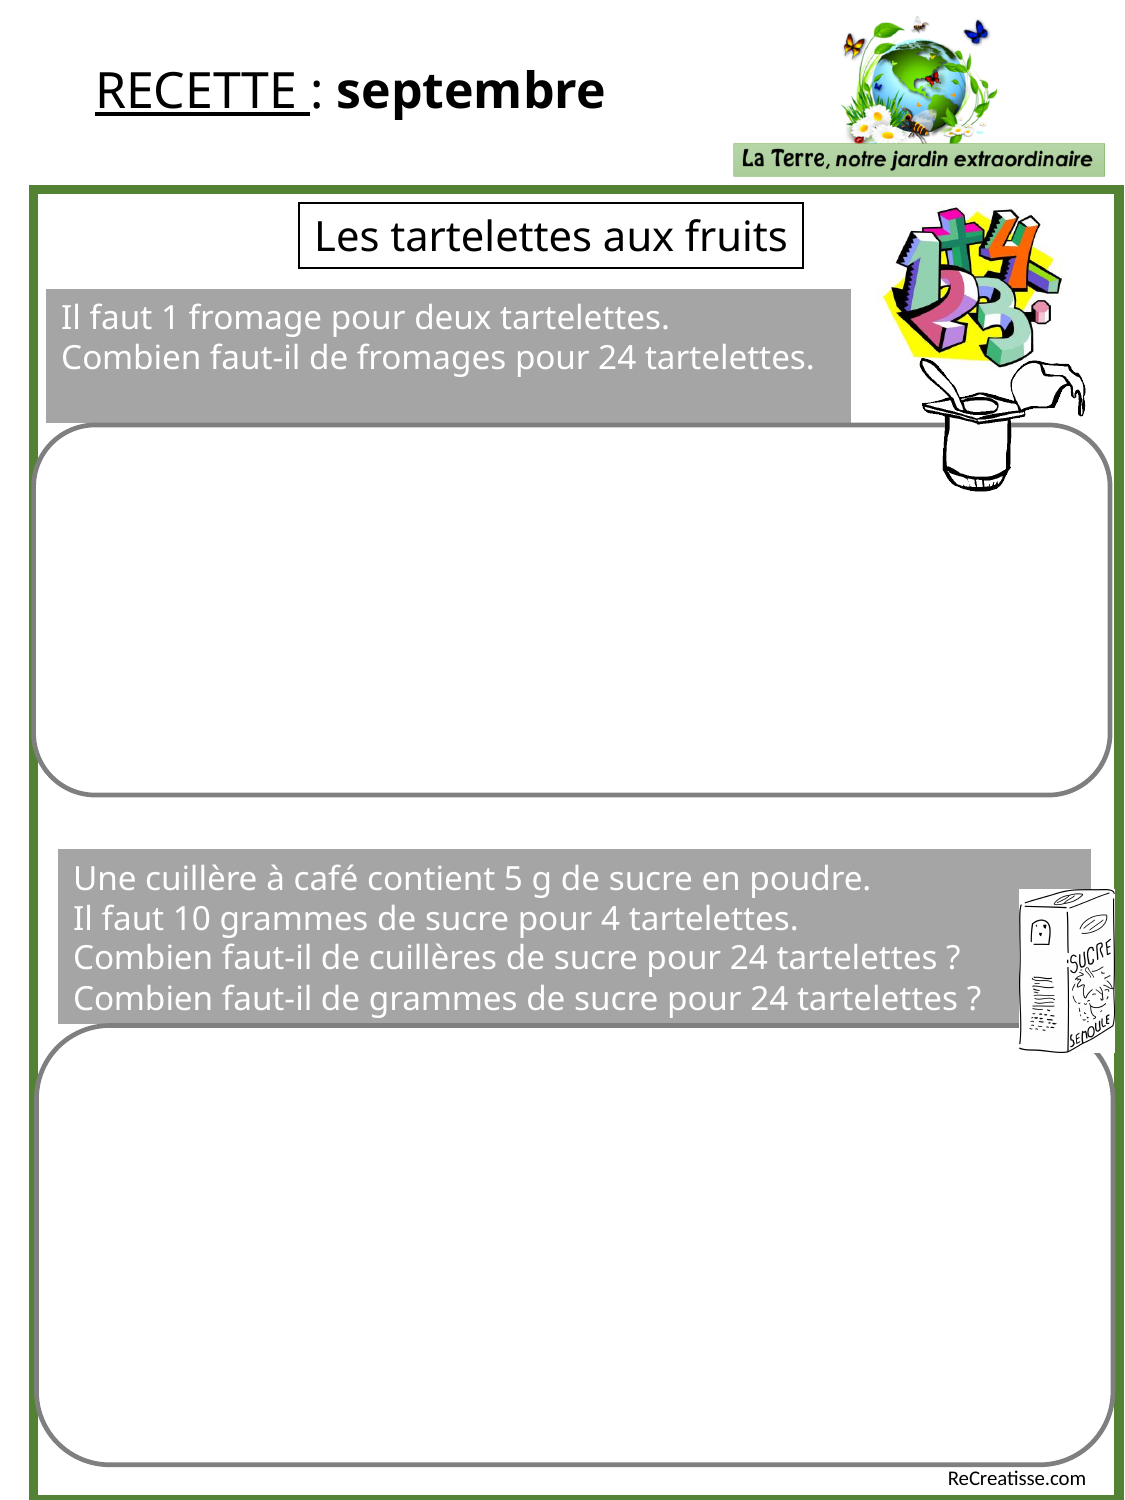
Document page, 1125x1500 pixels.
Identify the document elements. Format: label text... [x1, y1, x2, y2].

text_box [36, 1025, 1113, 1465]
text_box Il faut 1 fromage pour deux tartelettes. Combien faut-il de fromages pour 24 tartelettes. [46, 289, 851, 423]
text_box Une cuillère à café contient 5 g de sucre en poudre. Il faut 10 grammes de sucre pour 4 tartelettes. Combien faut-il de cuillères de sucre pour 24 tartelettes ? Combien faut-il de grammes de sucre pour 24 tartelettes ? [58, 849, 1091, 1024]
picture [863, 202, 1086, 492]
picture [1019, 889, 1115, 1053]
picture [729, 14, 1106, 184]
text_box RECETTE : septembre [80, 51, 621, 126]
text_box ReCreatisse.com [933, 1457, 1101, 1497]
text_box Les tartelettes aux fruits [299, 203, 803, 268]
text_box [33, 424, 1111, 796]
